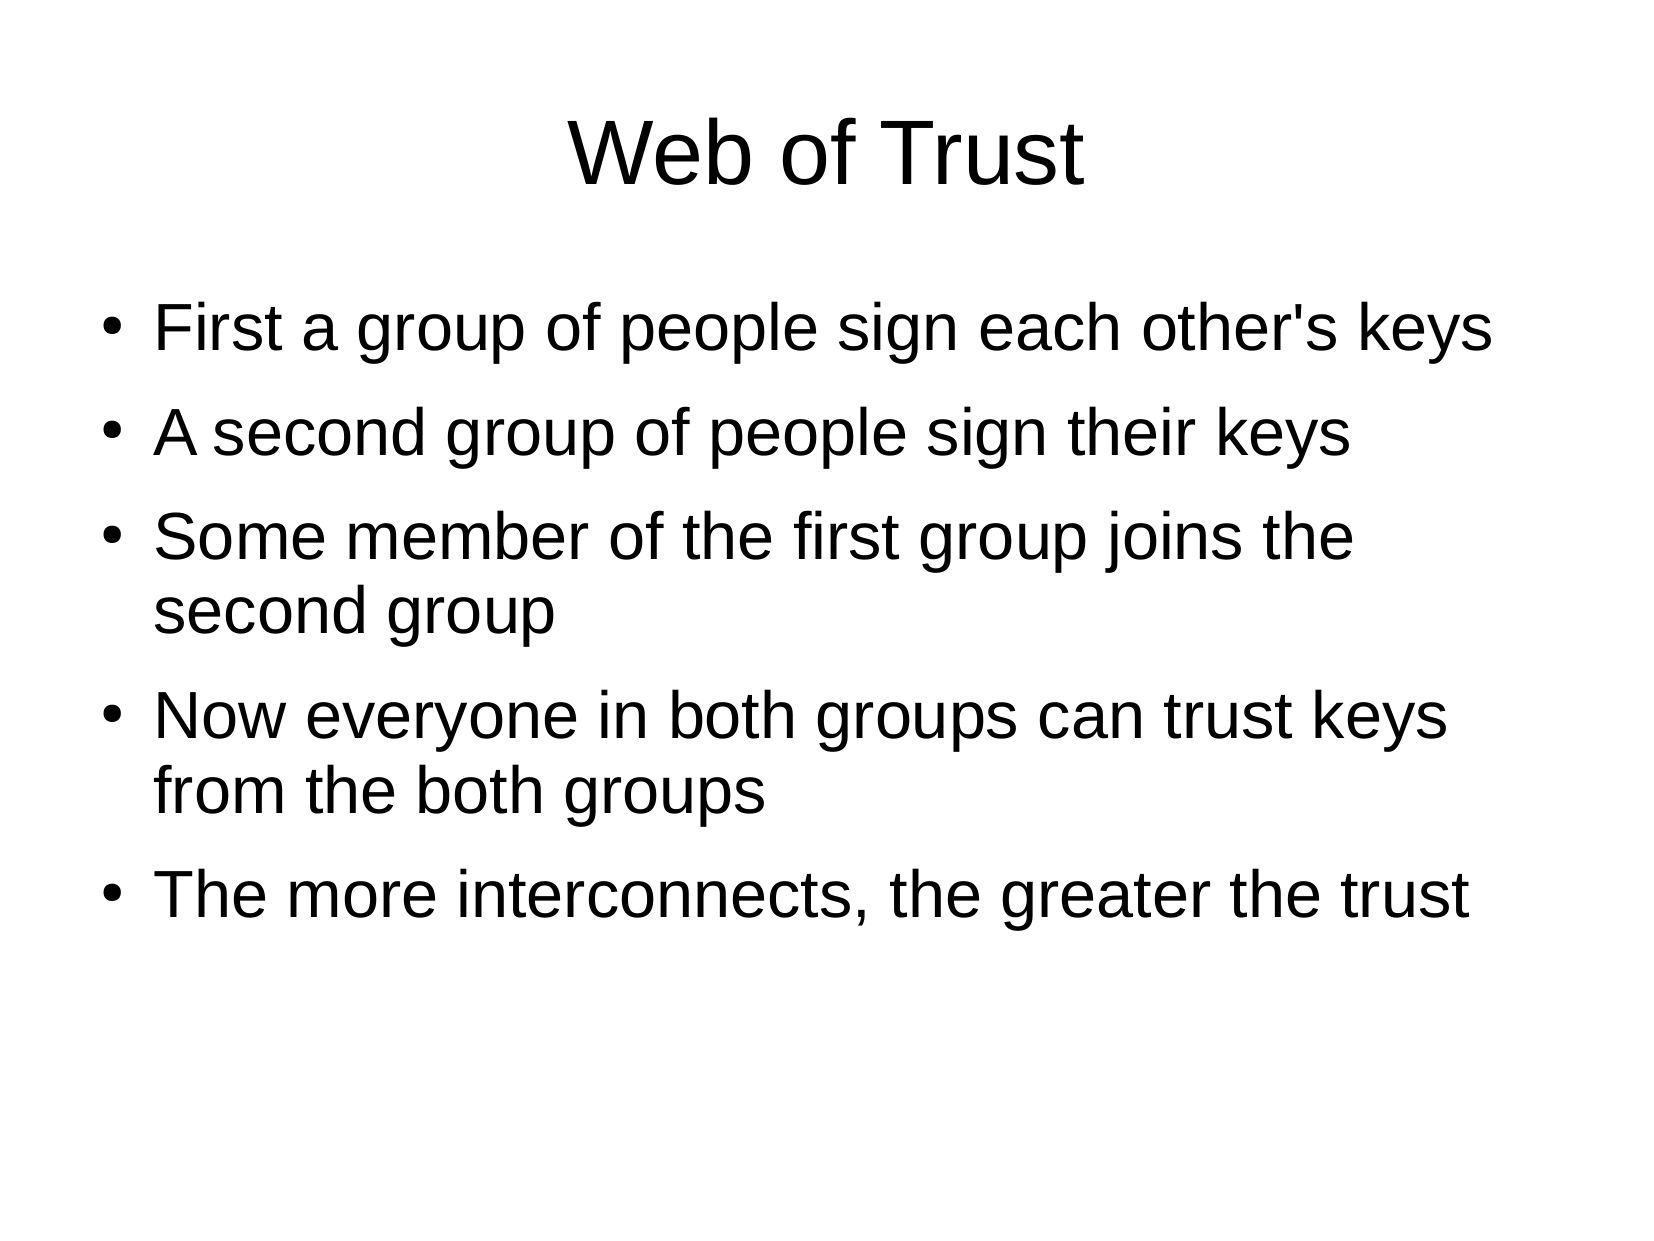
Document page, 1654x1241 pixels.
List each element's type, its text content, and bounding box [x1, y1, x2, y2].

list First a group of people sign each other's keys A second group of people sign their keys Some member of the first group joins the second group Now everyone in both groups can trust keys from the both groups The more interconnects, the greater the trust [82, 290, 1571, 1010]
title Web of Trust [82, 49, 1571, 257]
